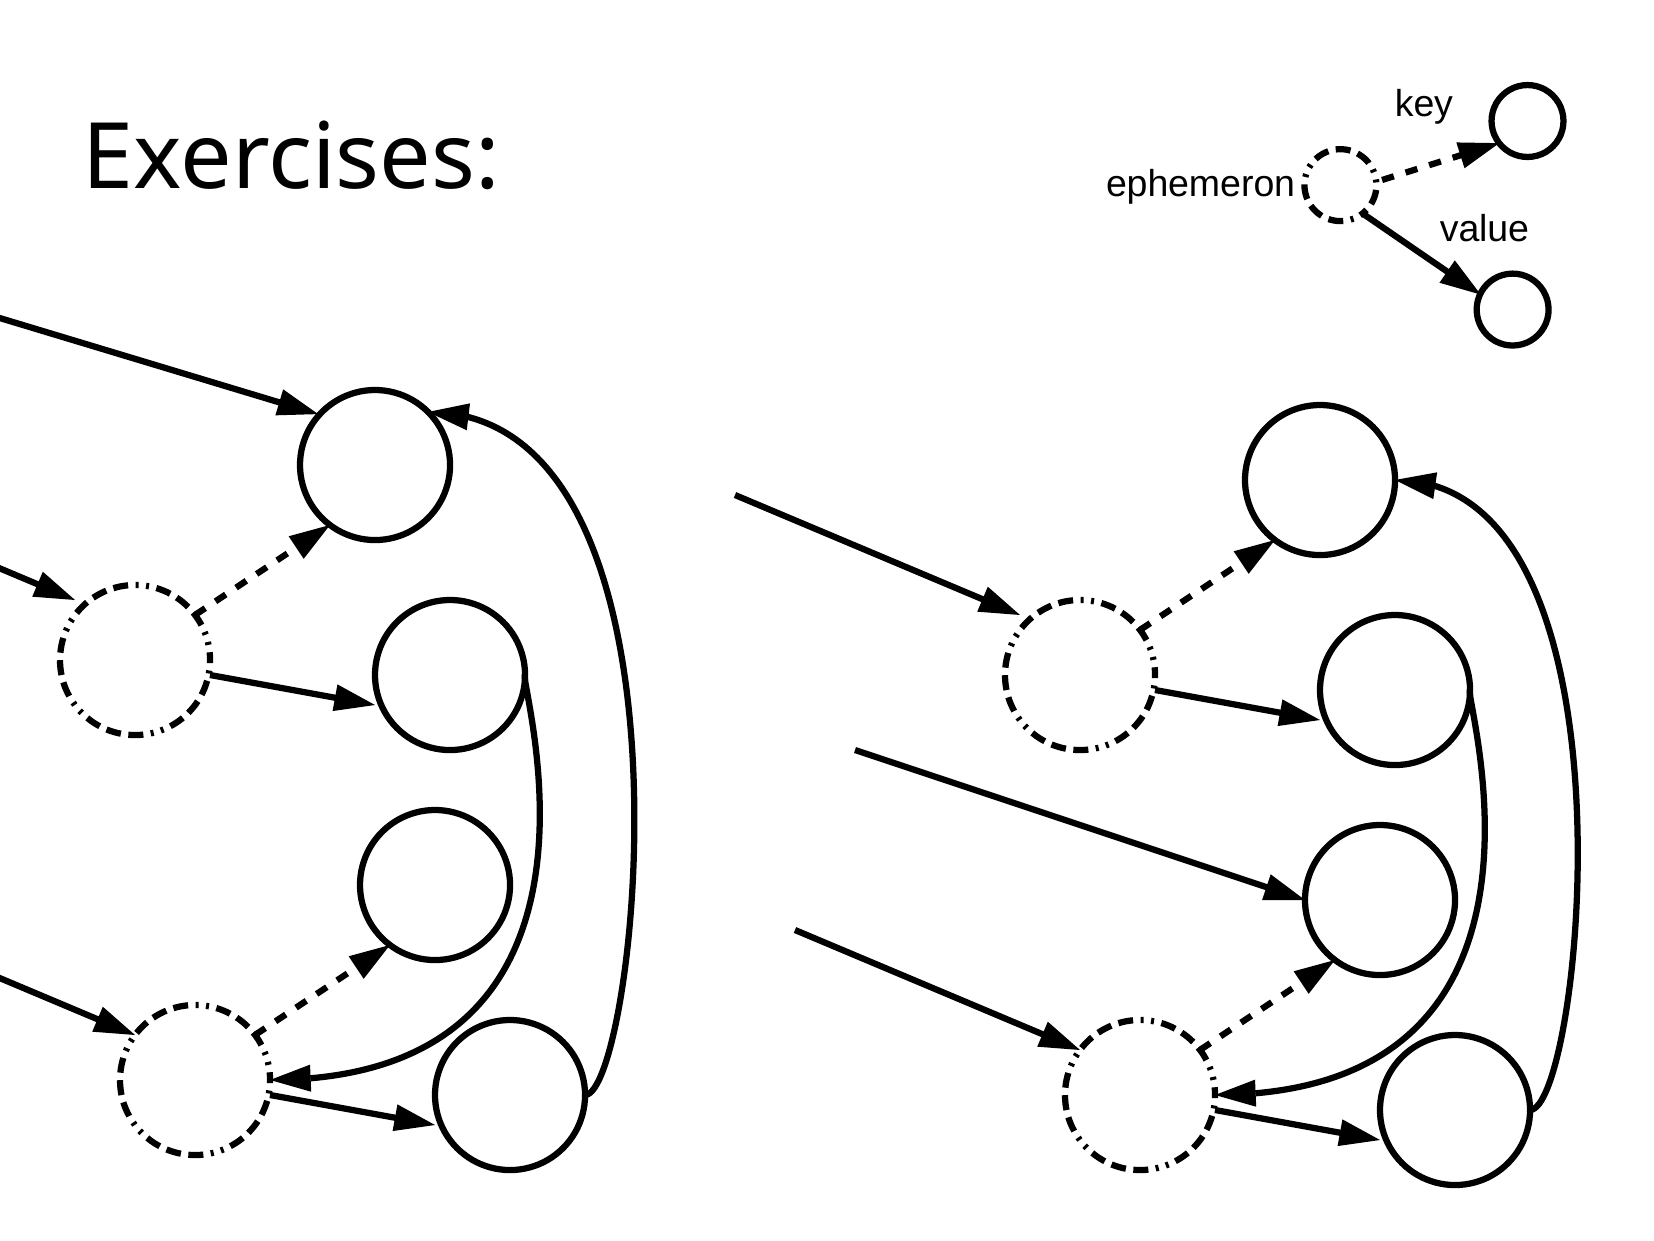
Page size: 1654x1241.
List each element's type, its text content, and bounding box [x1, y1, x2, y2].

text_box key [1380, 75, 1486, 132]
text_box ephemeron [1091, 155, 1347, 297]
text_box value [1425, 199, 1561, 257]
title Exercises: [82, 49, 1571, 257]
